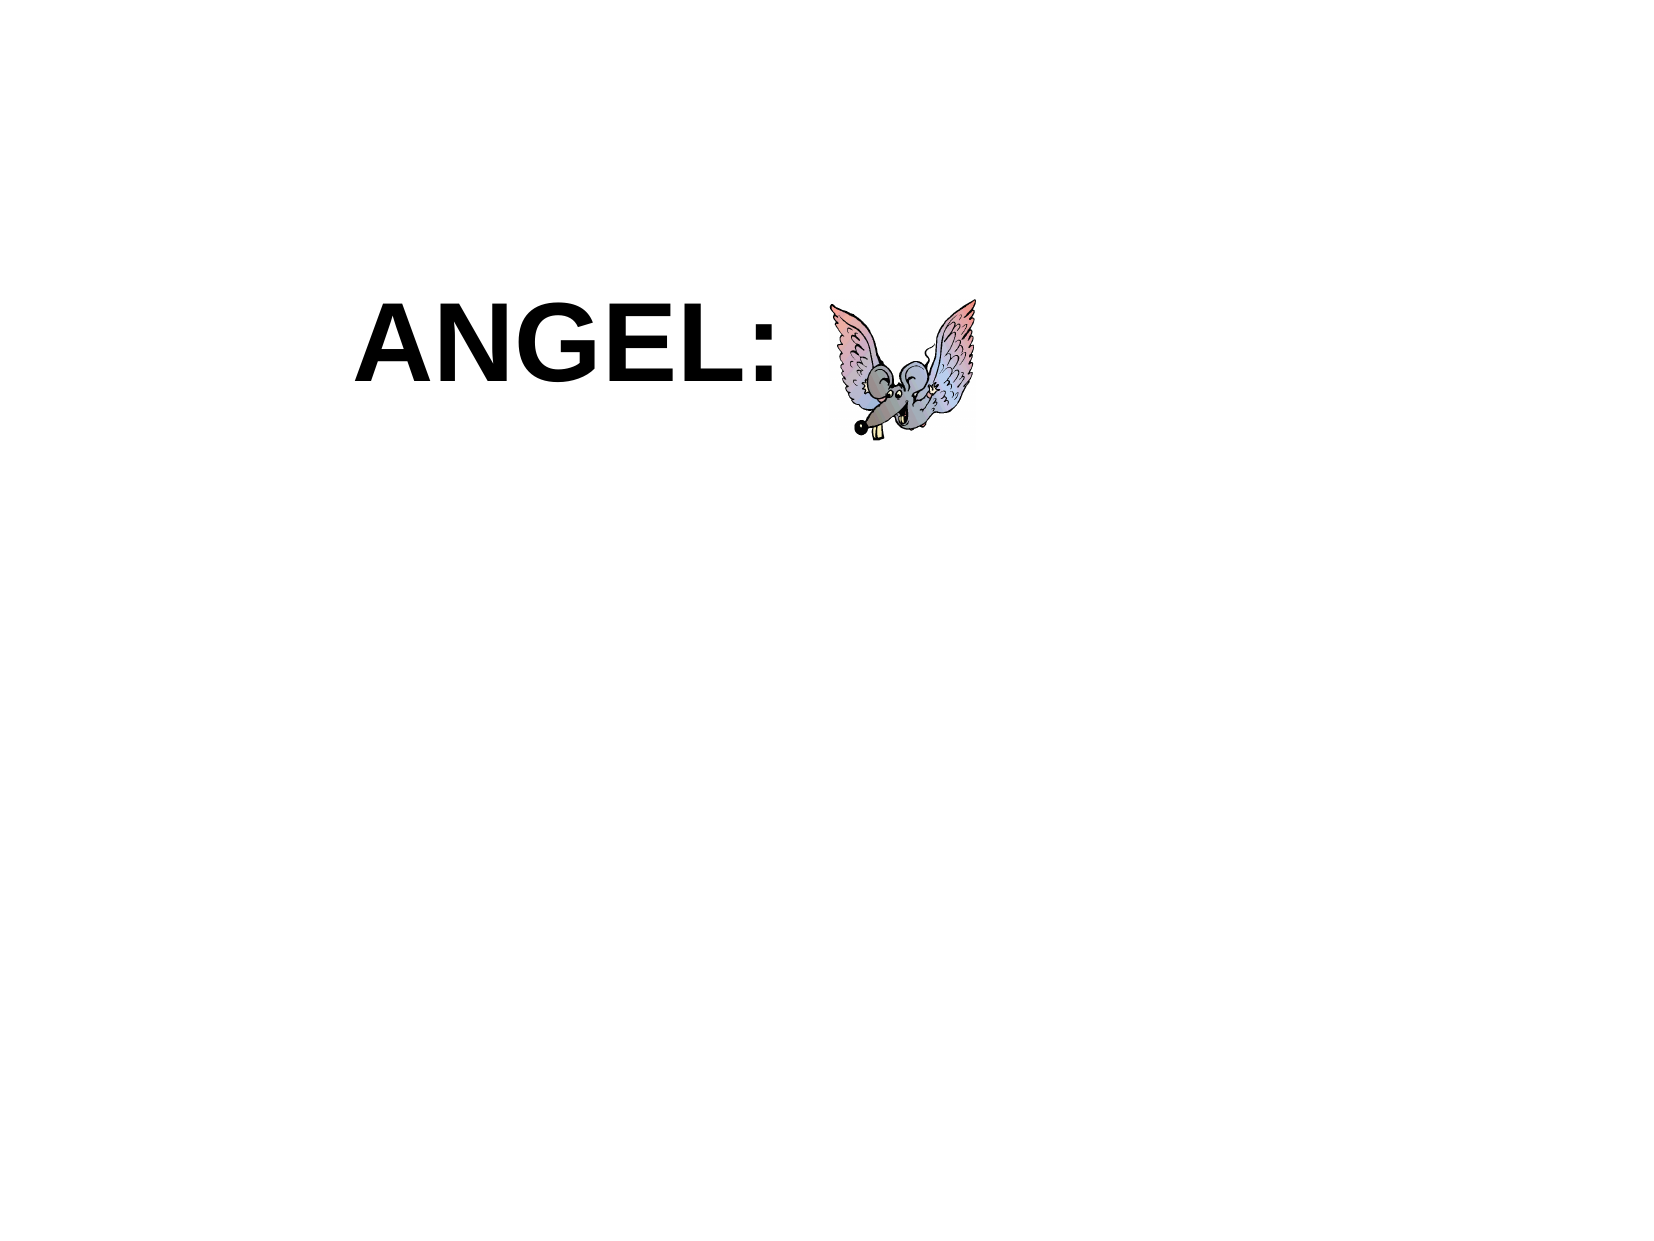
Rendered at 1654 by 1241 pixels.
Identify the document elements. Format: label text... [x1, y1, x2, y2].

picture [829, 299, 976, 451]
text_box ANGEL: [337, 272, 799, 413]
